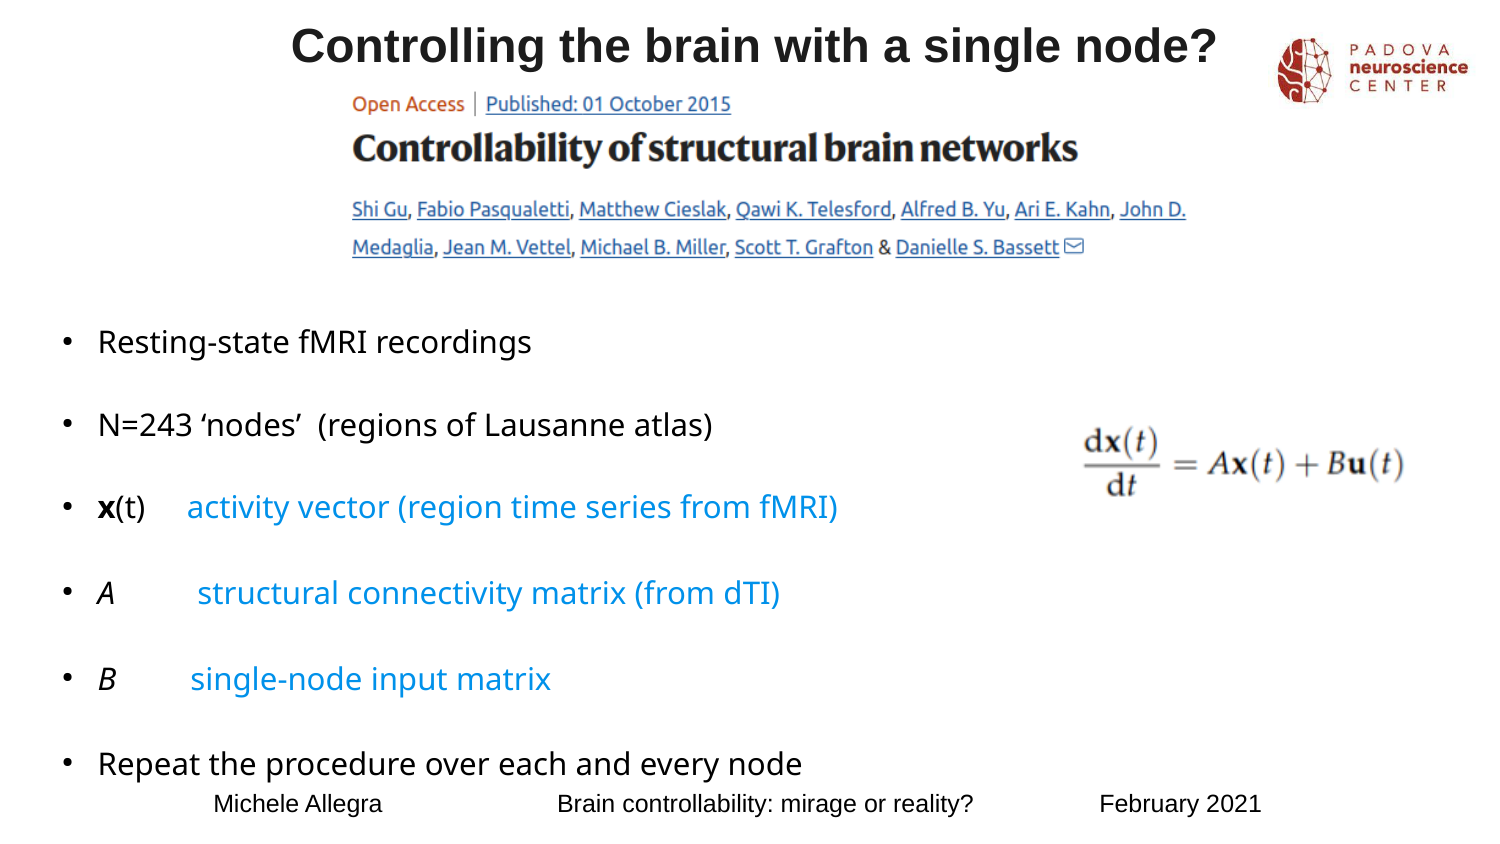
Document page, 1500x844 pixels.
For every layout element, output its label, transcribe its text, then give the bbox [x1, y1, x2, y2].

picture [1268, 10, 1476, 123]
text_box Michele Allegra Brain controllability: mirage or reality? February 2021 [64, 776, 1415, 828]
text_box Resting-state fMRI recordings N=243 ‘nodes’ (regions of Lausanne atlas) x(t) activity vector (region time series from fMRI) A structural connectivity matrix (from dTI) B single-node input matrix Repeat the procedure over each and every node [47, 313, 1123, 758]
picture [340, 95, 1200, 290]
text_box Controlling the brain with a single node? [74, 0, 1436, 95]
picture [1123, 410, 1427, 514]
